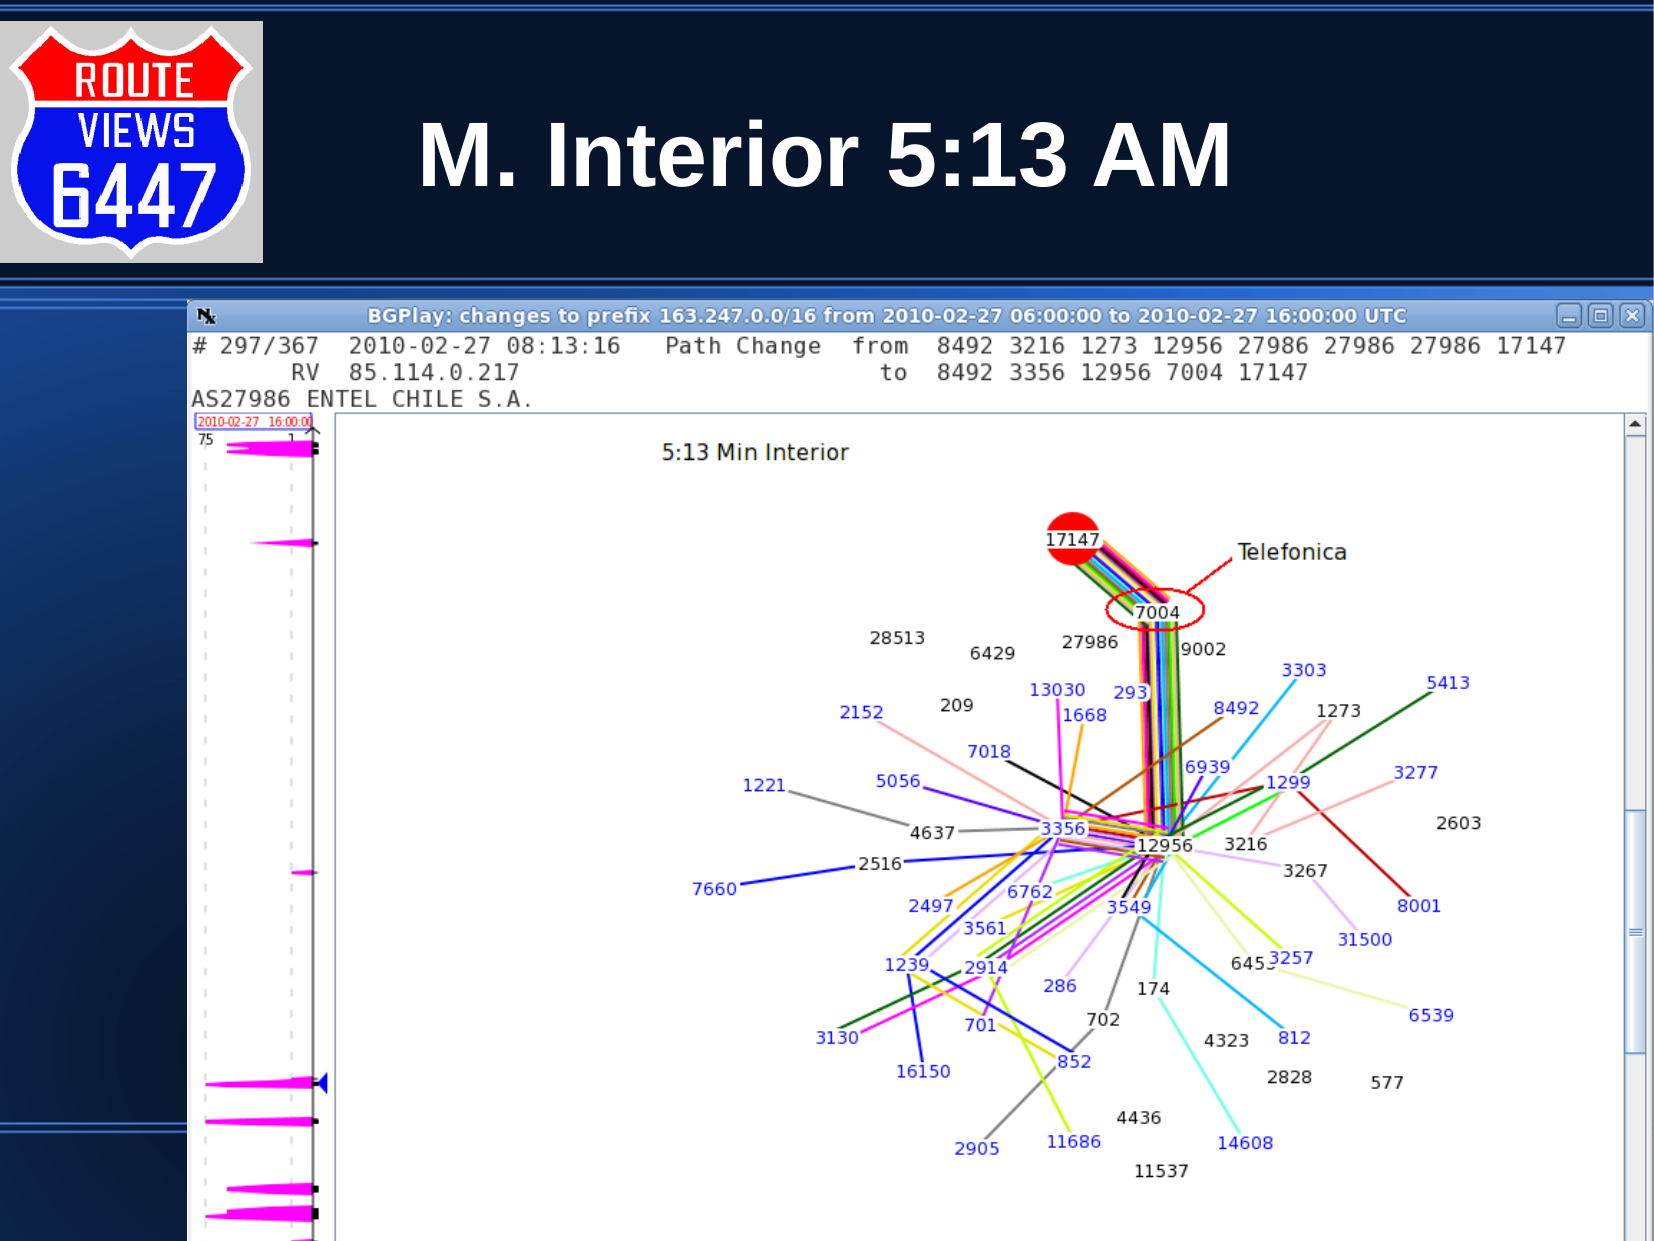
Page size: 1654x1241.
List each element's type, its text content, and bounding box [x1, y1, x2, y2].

list Interior [178, 364, 187, 1147]
picture [0, 0, 1654, 1241]
title M. Interior 5:13 AM [263, 49, 1571, 257]
